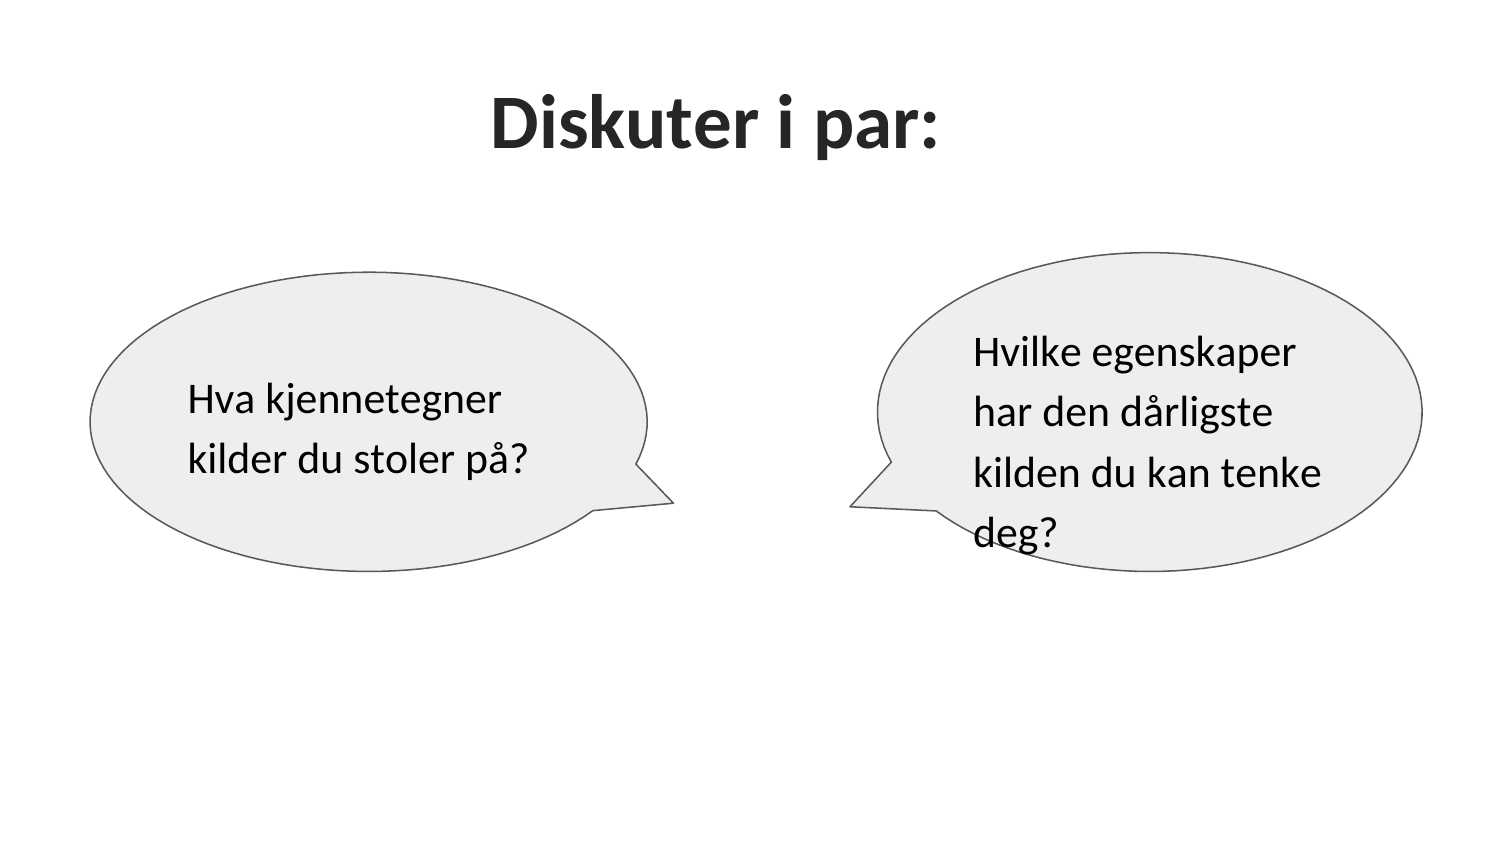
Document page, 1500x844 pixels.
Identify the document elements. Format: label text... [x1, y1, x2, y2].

text_box Diskuter i par: [359, 56, 1073, 203]
text_box Hvilke egenskaper har den dårligste kilden du kan tenke deg? [849, 252, 1423, 572]
text_box Hva kjennetegner kilder du stoler på? [90, 272, 674, 572]
